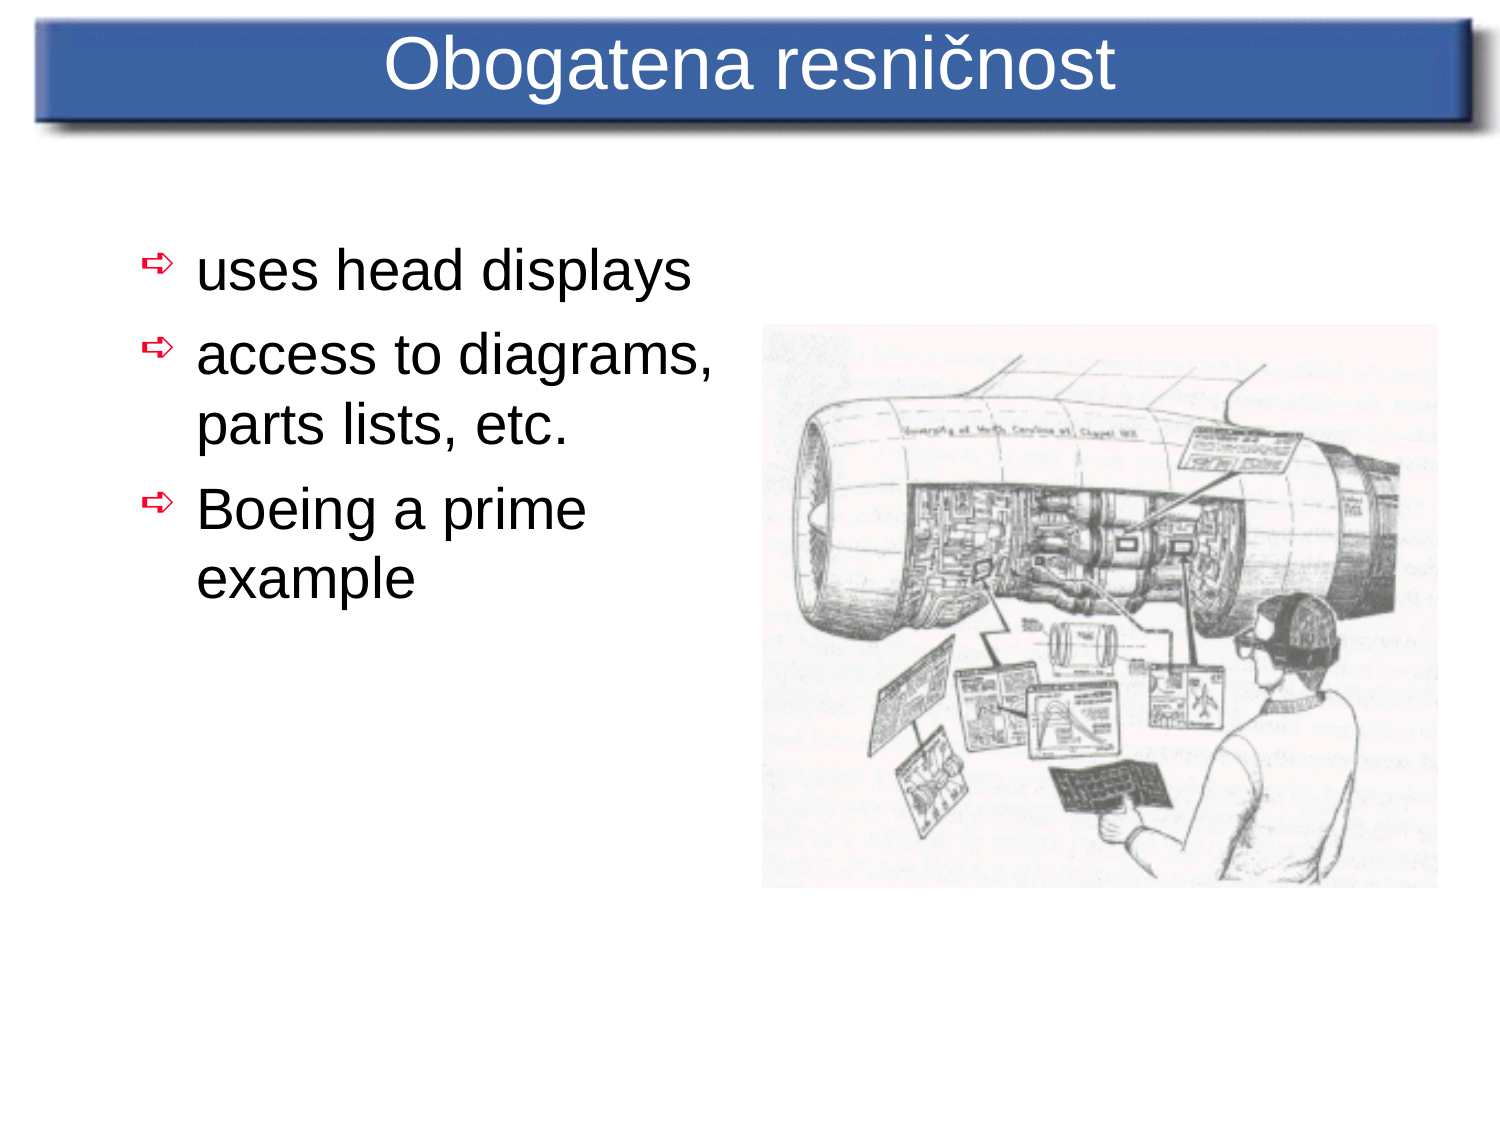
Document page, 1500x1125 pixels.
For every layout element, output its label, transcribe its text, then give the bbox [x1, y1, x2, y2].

title Obogatena resničnost [112, 0, 1388, 119]
picture [762, 324, 1438, 888]
list uses head displays access to diagrams, parts lists, etc. Boeing a prime example [124, 224, 750, 901]
picture [33, 15, 1500, 142]
